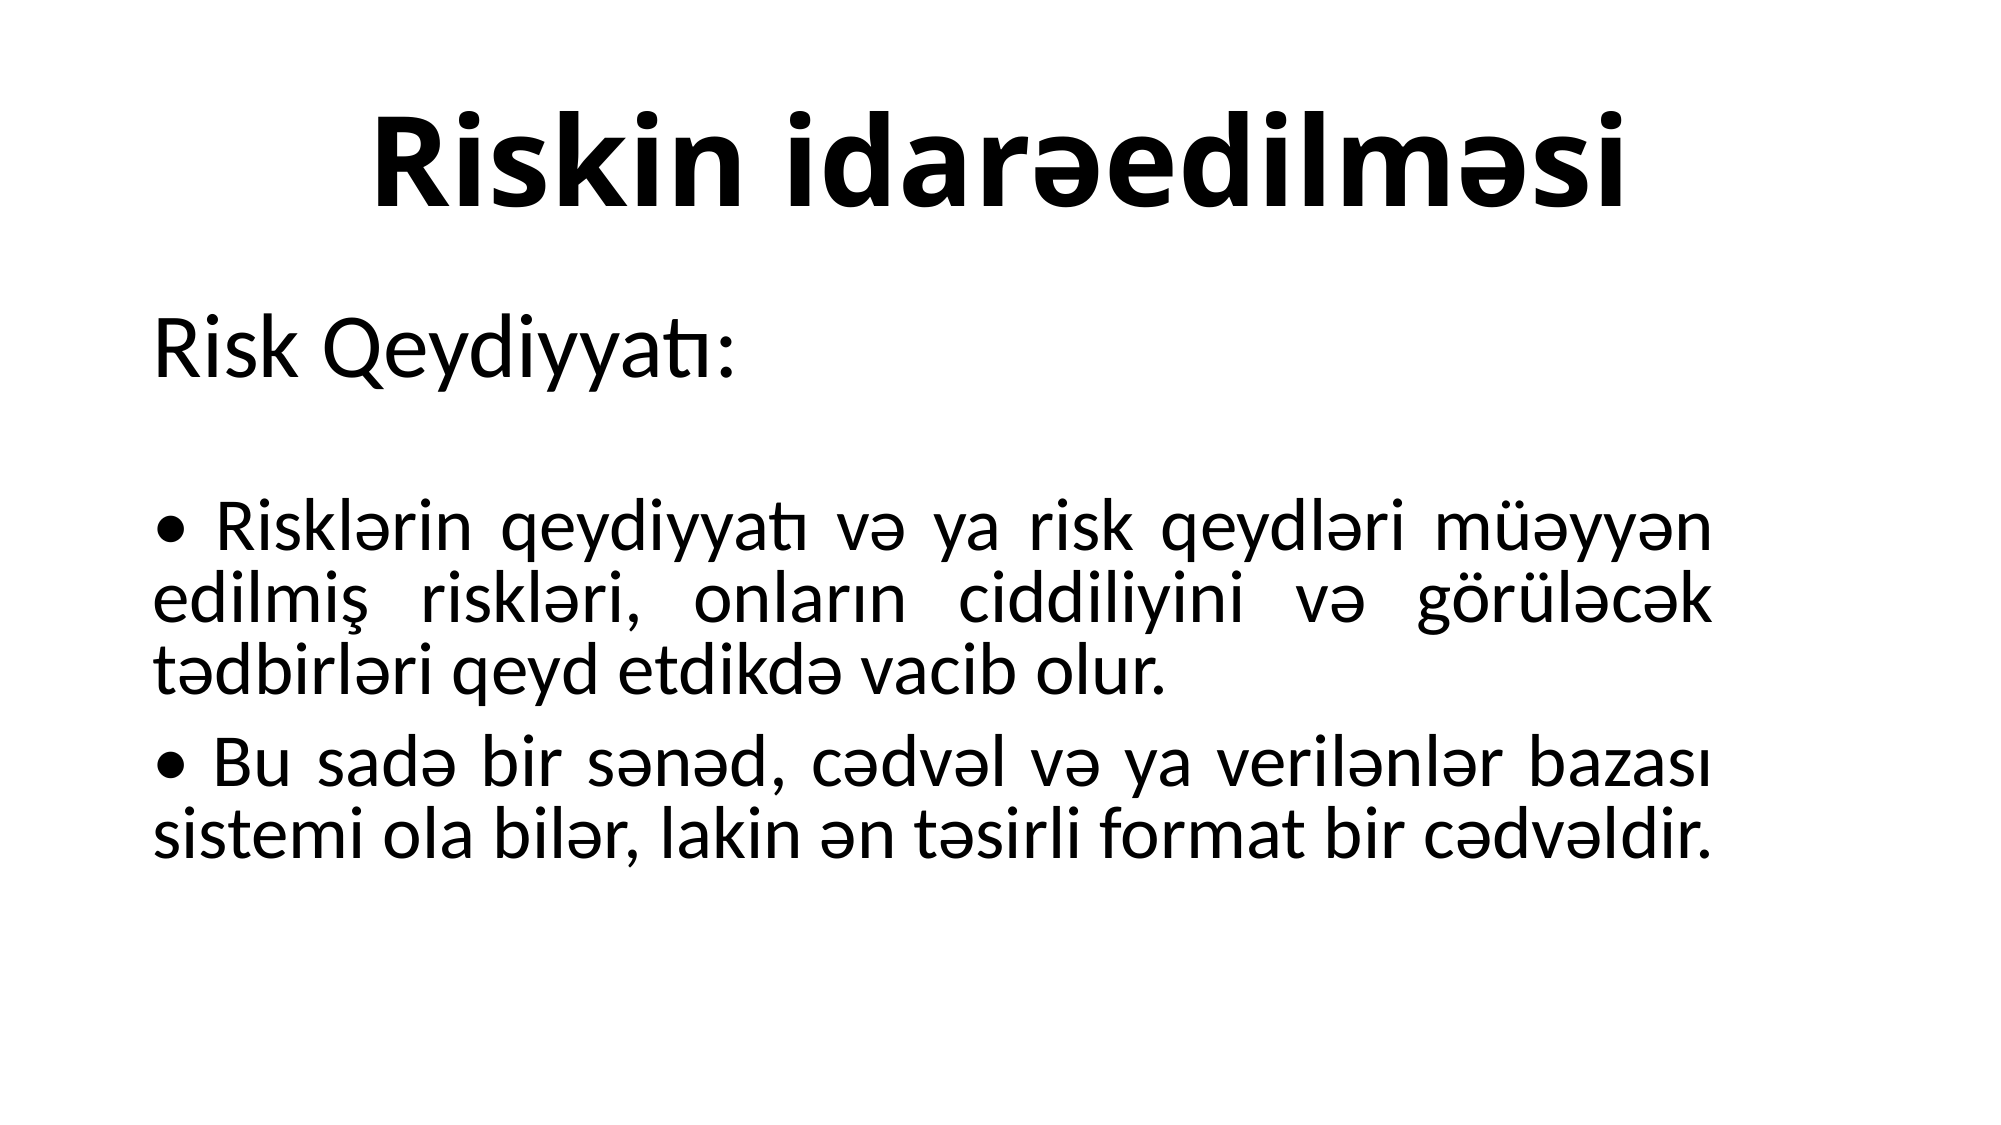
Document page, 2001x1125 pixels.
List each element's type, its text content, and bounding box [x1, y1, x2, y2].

list Risk Qeydiyyatı: • Risklərin qeydiyyatı və ya risk qeydləri müəyyən edilmiş riskləri, onların ciddiliyini və görüləcək tədbirləri qeyd etdikdə vacib olur. • Bu sadə bir sənəd, cədvəl və ya verilənlər bazası sistemi ola bilər, lakin ən təsirli format bir cədvəldir. [137, 299, 1863, 1014]
title Riskin idarəedilməsi [137, 57, 1863, 275]
